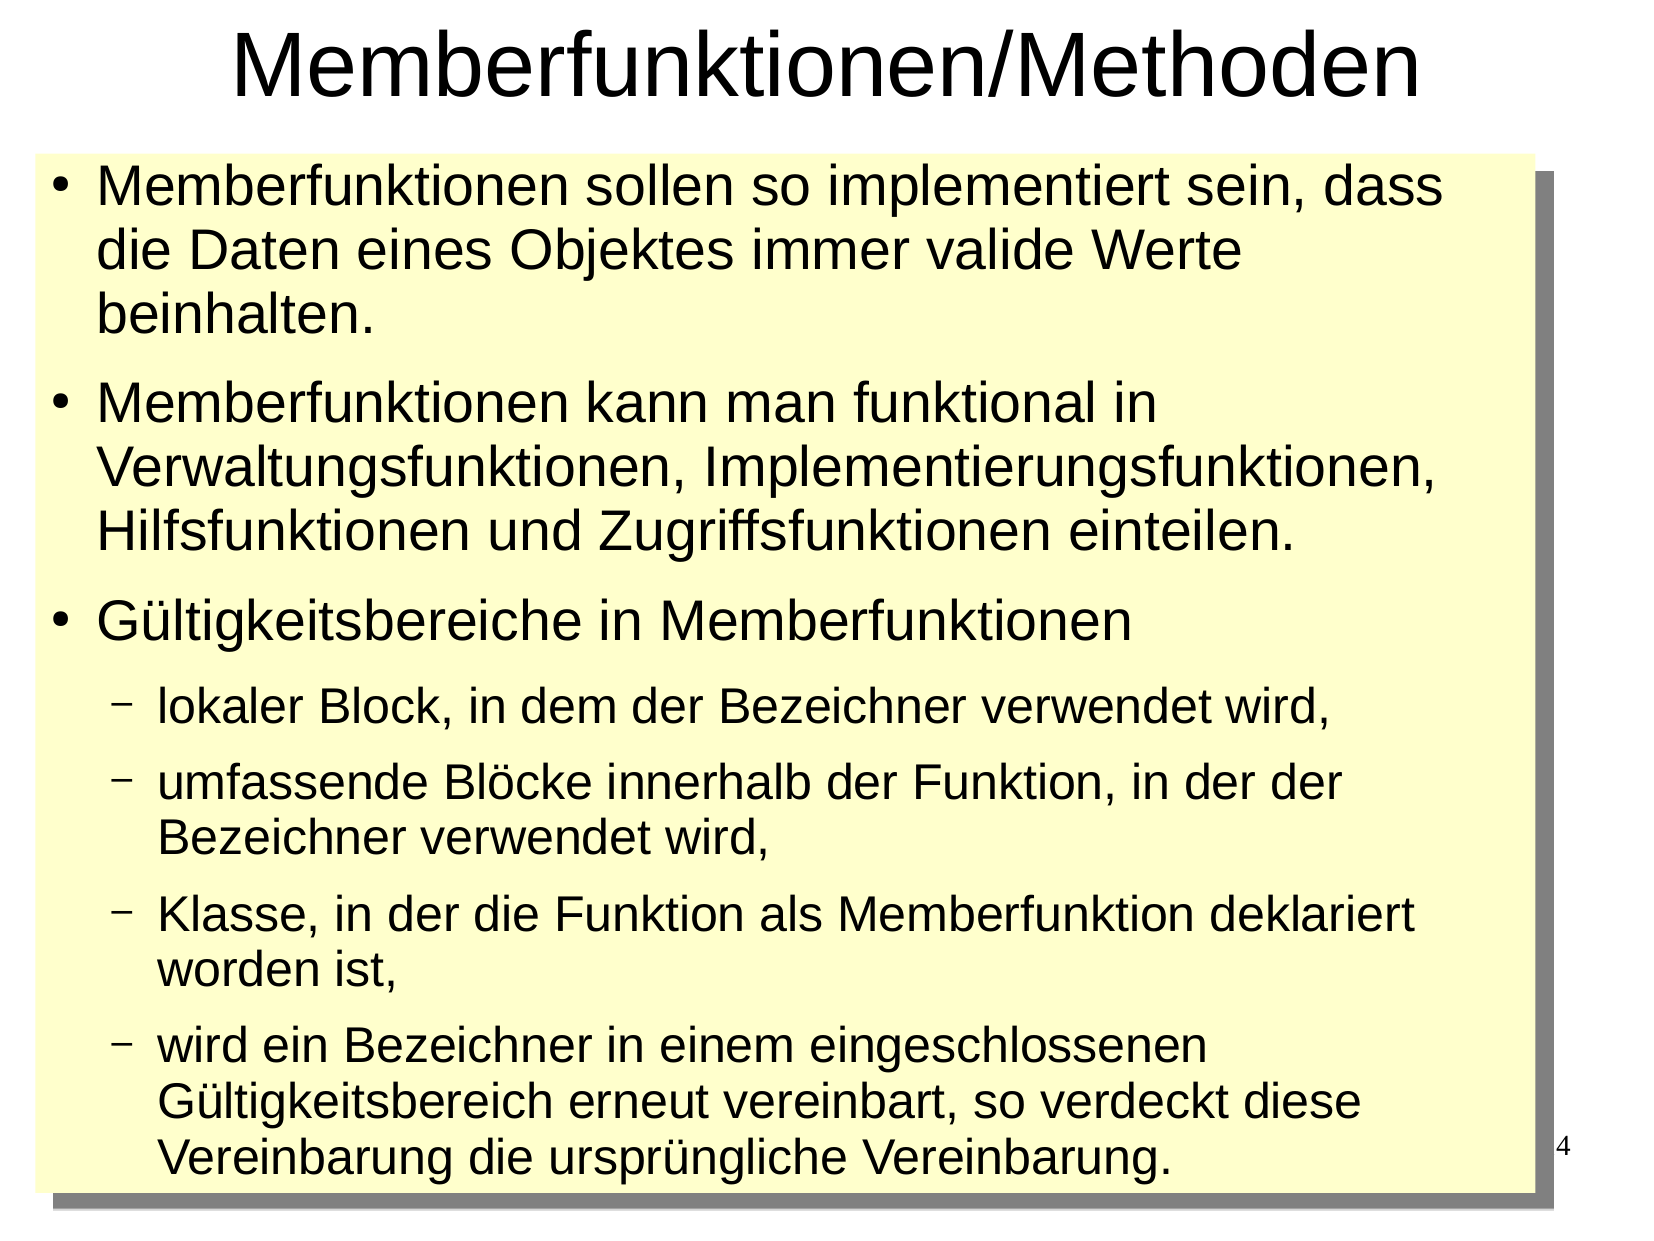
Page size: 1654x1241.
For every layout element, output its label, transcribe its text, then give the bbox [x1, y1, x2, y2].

list Memberfunktionen sollen so implementiert sein, dass die Daten eines Objektes immer valide Werte beinhalten. Memberfunktionen kann man funktional in Verwaltungsfunktionen, Implementierungsfunktionen, Hilfsfunktionen und Zugriffsfunktionen einteilen. Gültigkeitsbereiche in Memberfunktionen lokaler Block, in dem der Bezeichner verwendet wird, umfassende Blöcke innerhalb der Funktion, in der der Bezeichner verwendet wird, Klasse, in der die Funktion als Memberfunktion deklariert worden ist, wird ein Bezeichner in einem eingeschlossenen Gültigkeitsbereich erneut vereinbart, so verdeckt diese Vereinbarung die ursprüngliche Vereinbarung. [35, 153, 1536, 1193]
title Memberfunktionen/Methoden [82, 0, 1571, 168]
